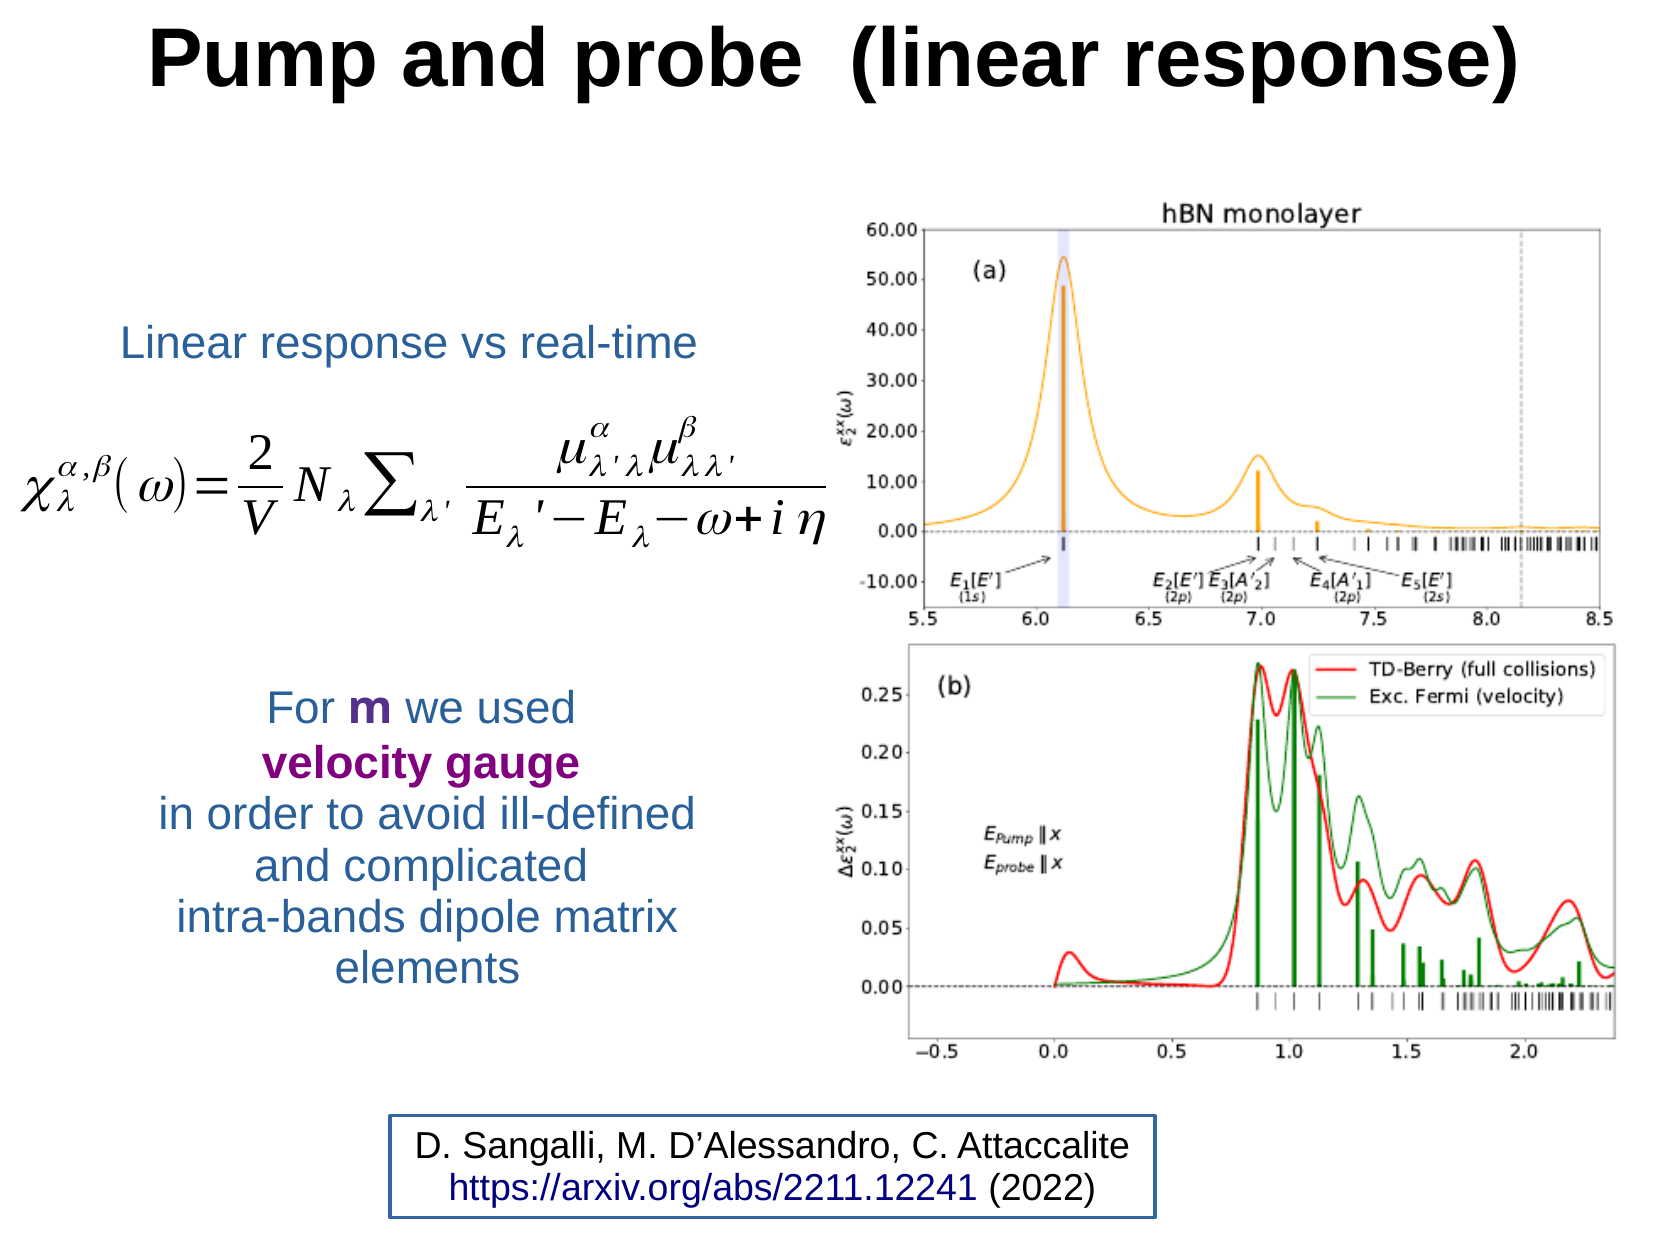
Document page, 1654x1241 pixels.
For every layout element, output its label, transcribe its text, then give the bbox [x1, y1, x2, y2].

text_box For m we used velocity gauge in order to avoid ill-defined and complicated intra-bands dipole matrix elements [105, 667, 751, 991]
text_box D. Sangalli, M. D’Alessandro, C. Attaccalite https://arxiv.org/abs/2211.12241 (2022) [390, 1115, 1156, 1218]
title Pump and probe (linear response) [15, 0, 1654, 151]
text_box Linear response vs real-time [105, 309, 751, 376]
chart [9, 414, 841, 549]
picture [780, 179, 1650, 1066]
